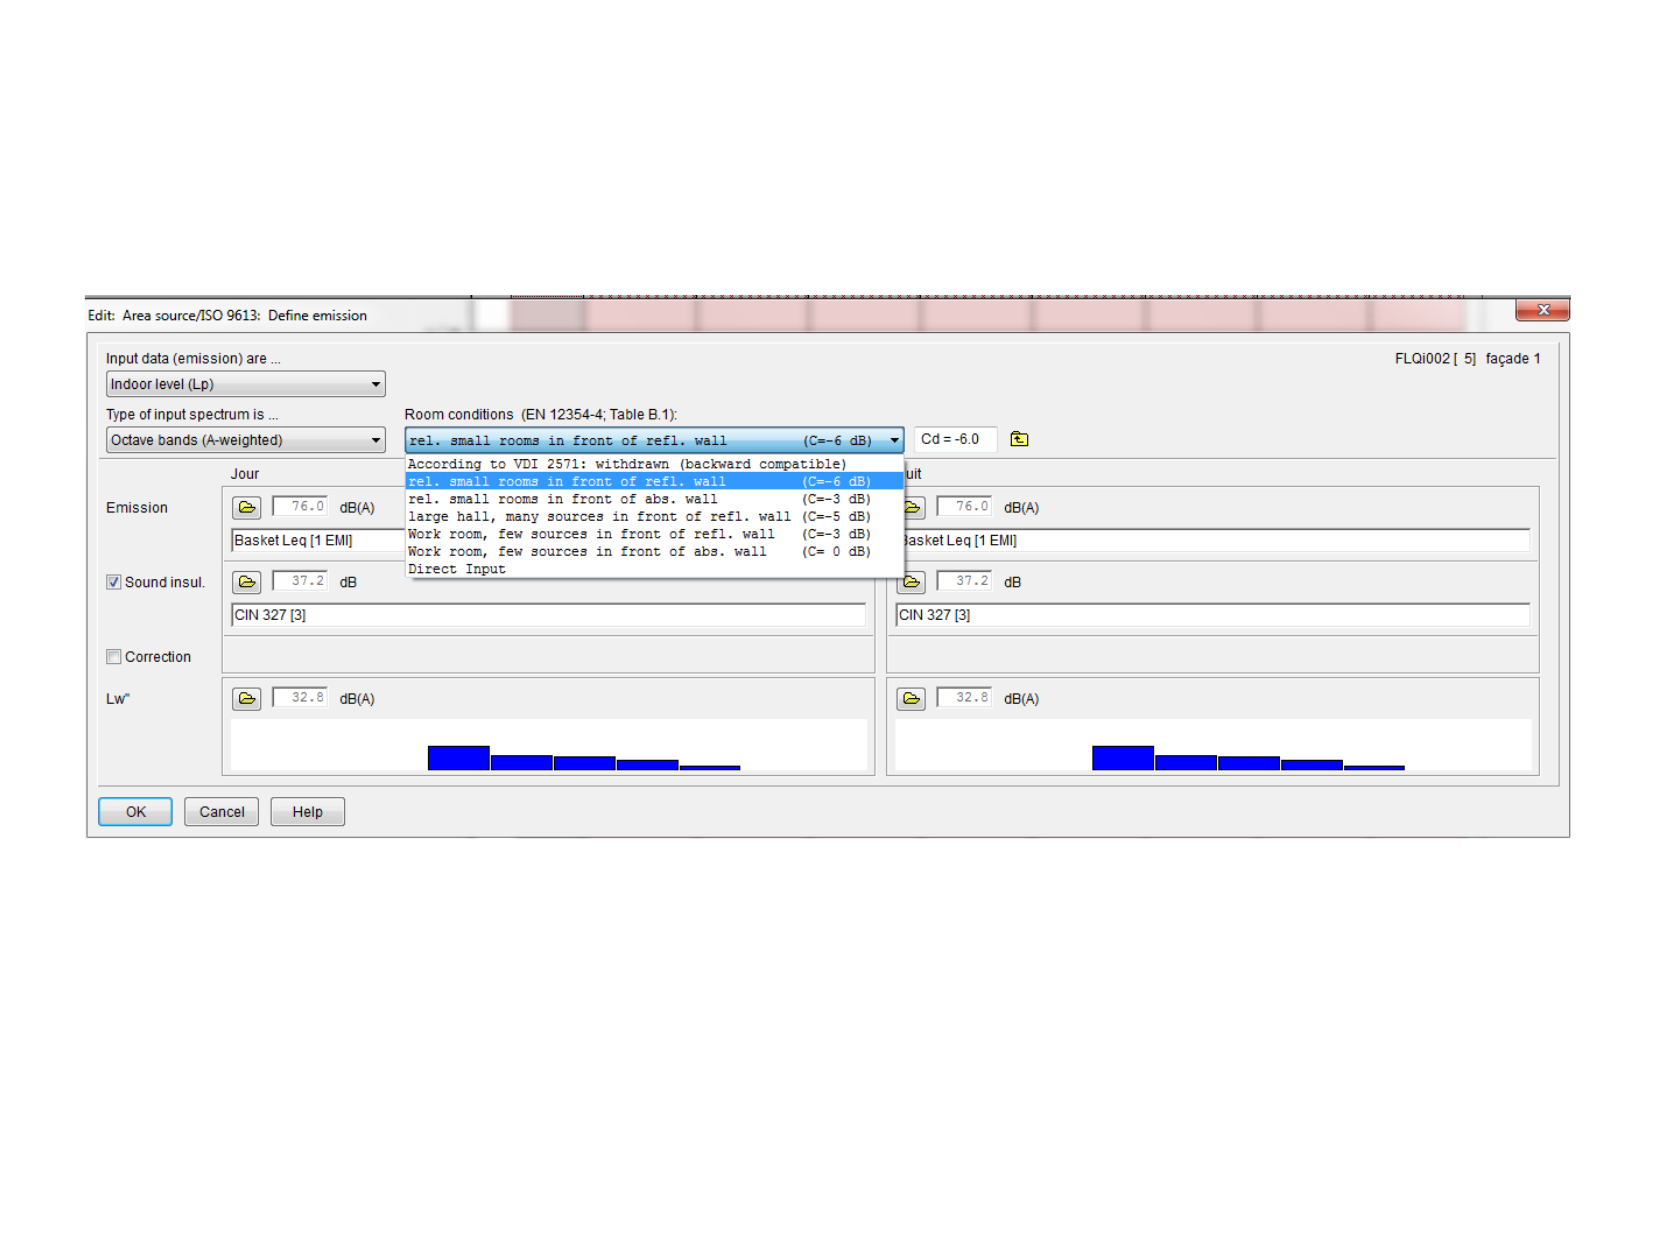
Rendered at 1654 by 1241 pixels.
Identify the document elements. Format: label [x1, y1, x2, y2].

picture [84, 295, 1571, 839]
